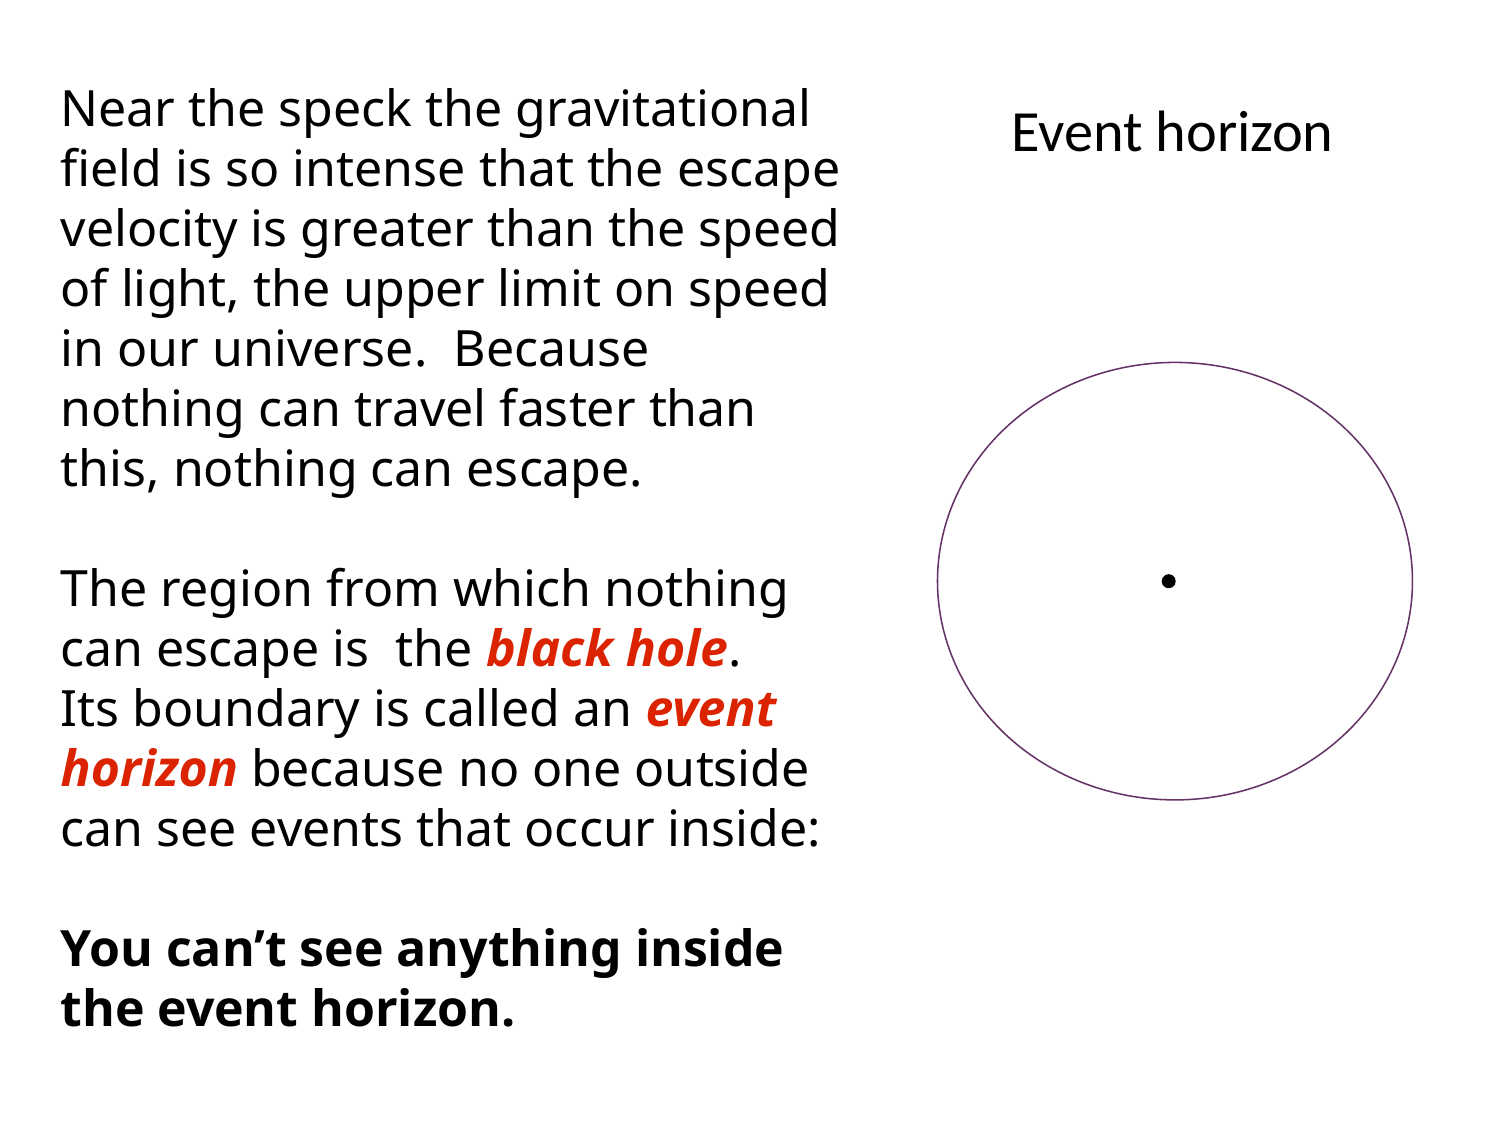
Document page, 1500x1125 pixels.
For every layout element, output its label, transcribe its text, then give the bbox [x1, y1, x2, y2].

text_box [1162, 574, 1175, 588]
text_box Event horizon [996, 85, 1395, 171]
text_box Near the speck the gravitational field is so intense that the escape velocity is greater than the speed of light, the upper limit on speed in our universe. Because nothing can travel faster than this, nothing can escape. The region from which nothing can escape is the black hole. Its boundary is called an event horizon because no one outside can see events that occur inside: You can’t see anything inside the event horizon. [45, 68, 857, 1044]
